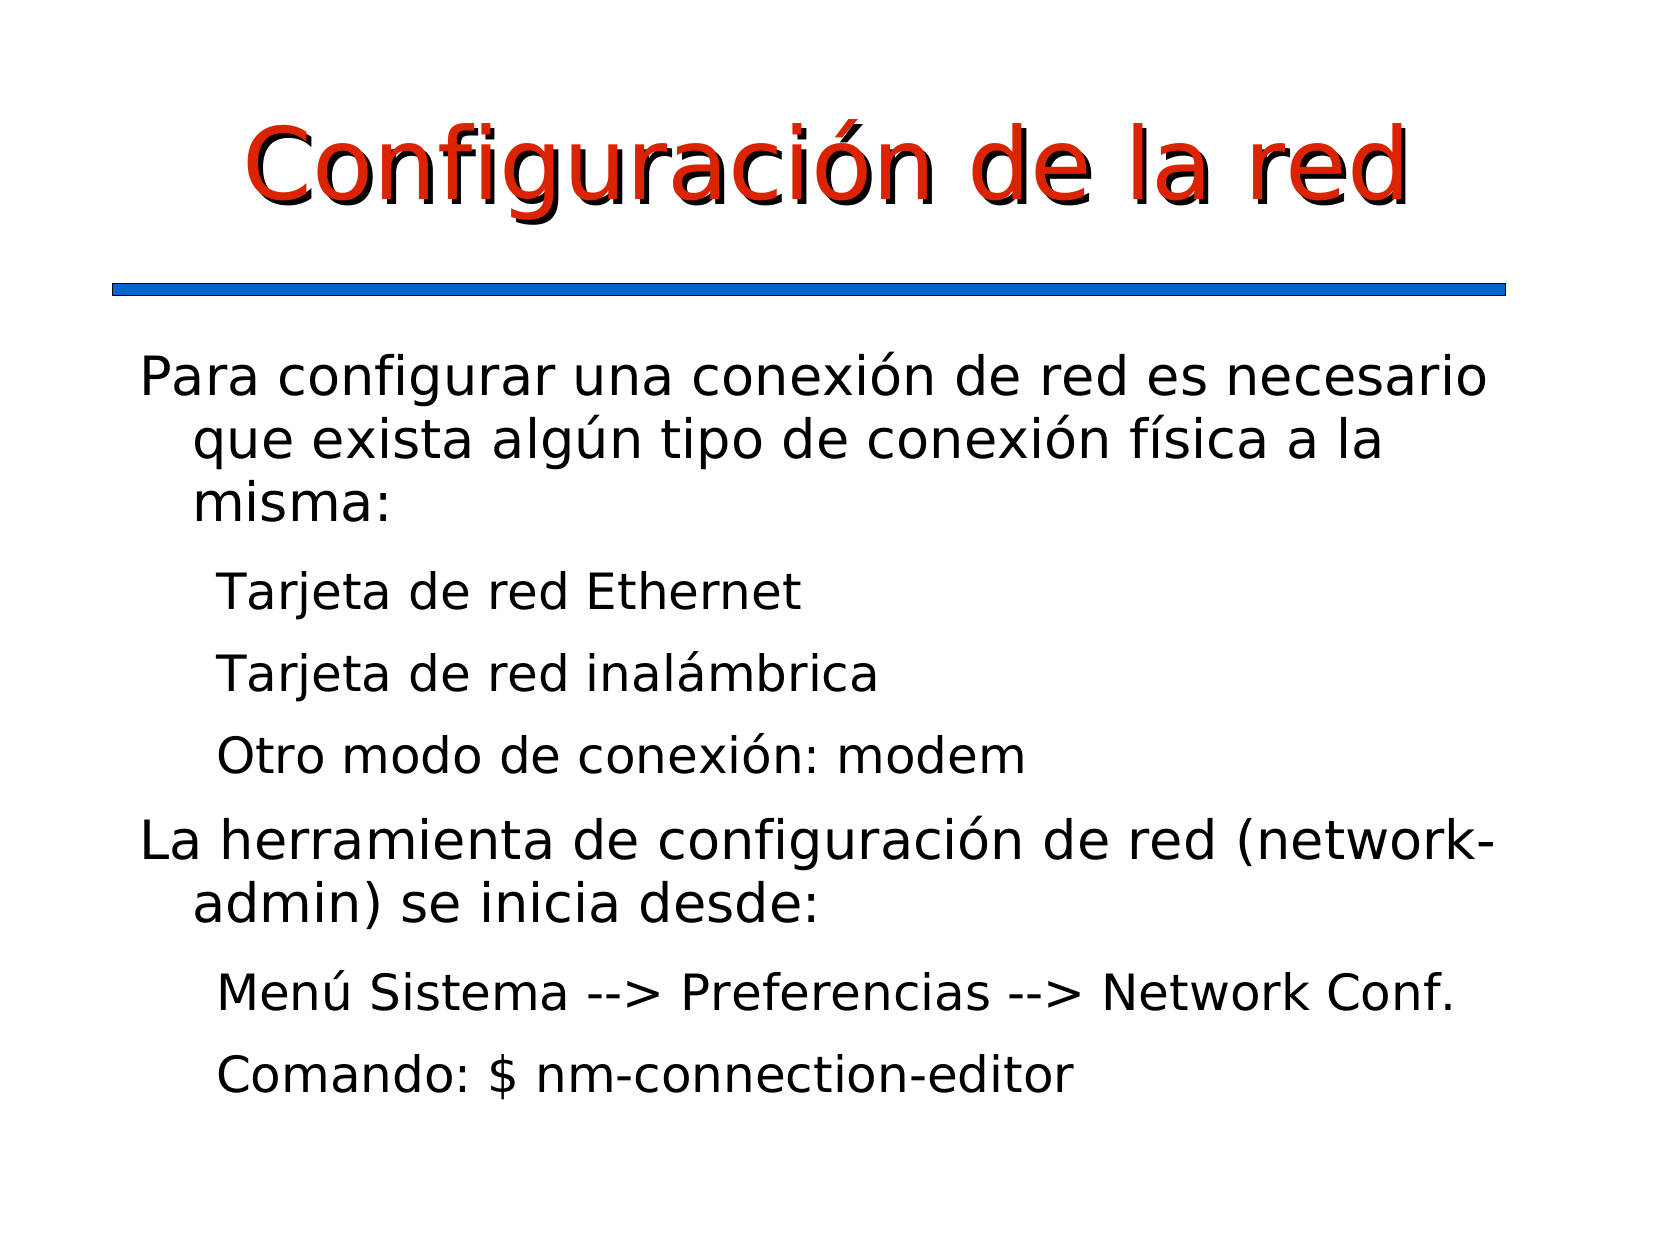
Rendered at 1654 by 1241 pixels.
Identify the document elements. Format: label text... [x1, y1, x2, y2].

title Configuración de la red [121, 61, 1534, 269]
list Para configurar una conexión de red es necesario que exista algún tipo de conexión física a la misma: Tarjeta de red Ethernet Tarjeta de red inalámbrica Otro modo de conexión: modem La herramienta de configuración de red (network-admin) se inicia desde: Menú Sistema --> Preferencias --> Network Conf. Comando: $ nm-connection-editor [121, 344, 1534, 1127]
